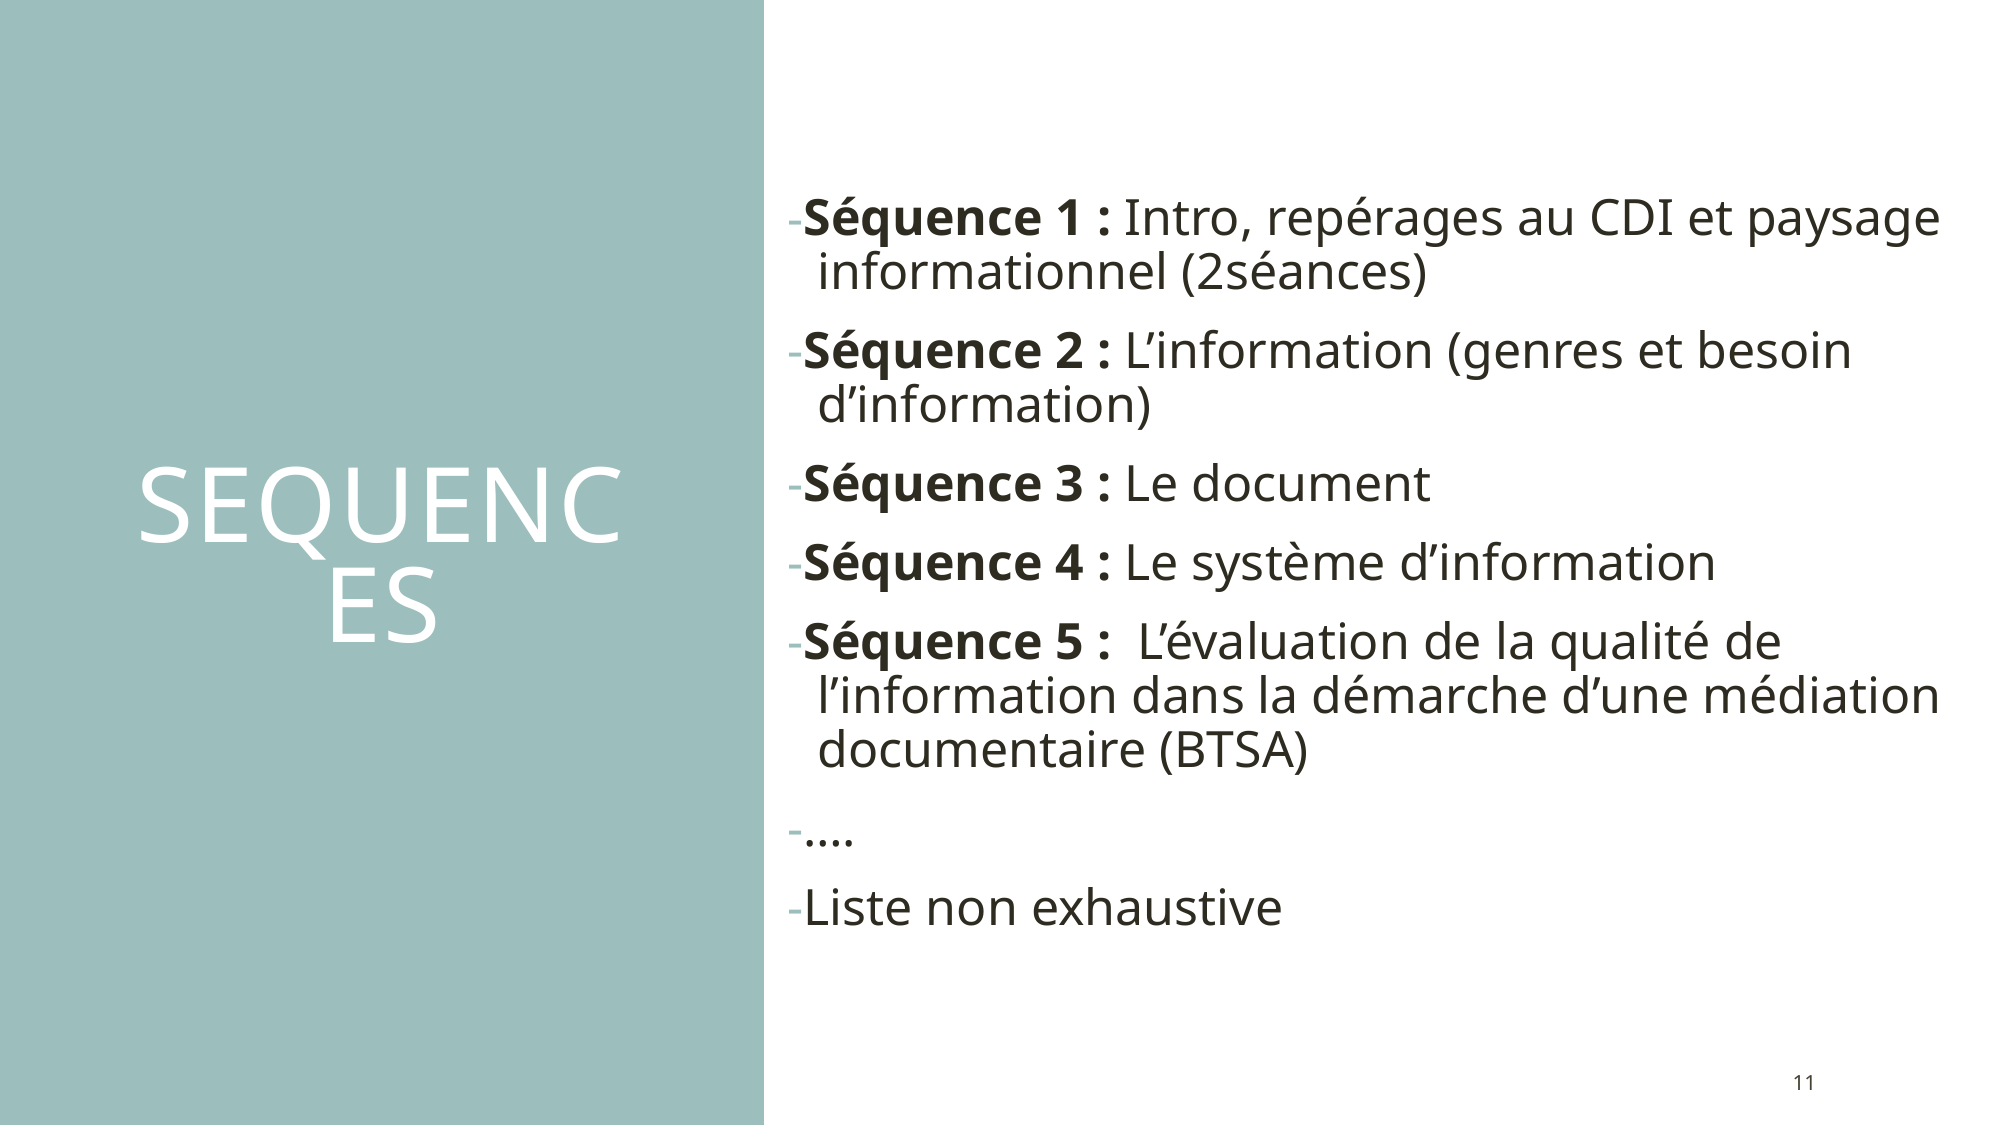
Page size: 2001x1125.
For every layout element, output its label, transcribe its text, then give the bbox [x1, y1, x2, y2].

text_box 11 [1777, 1061, 1938, 1107]
text_box [0, 0, 2000, 1125]
title SEQUENCES [110, 131, 653, 994]
list Séquence 1 : Intro, repérages au CDI et paysage informationnel (2séances) Séquence 2 : L’information (genres et besoin d’information) Séquence 3 : Le document Séquence 4 : Le système d’information Séquence 5 : L’évaluation de la qualité de l’information dans la démarche d’une médiation documentaire (BTSA) …. Liste non exhaustive [780, 100, 1976, 962]
